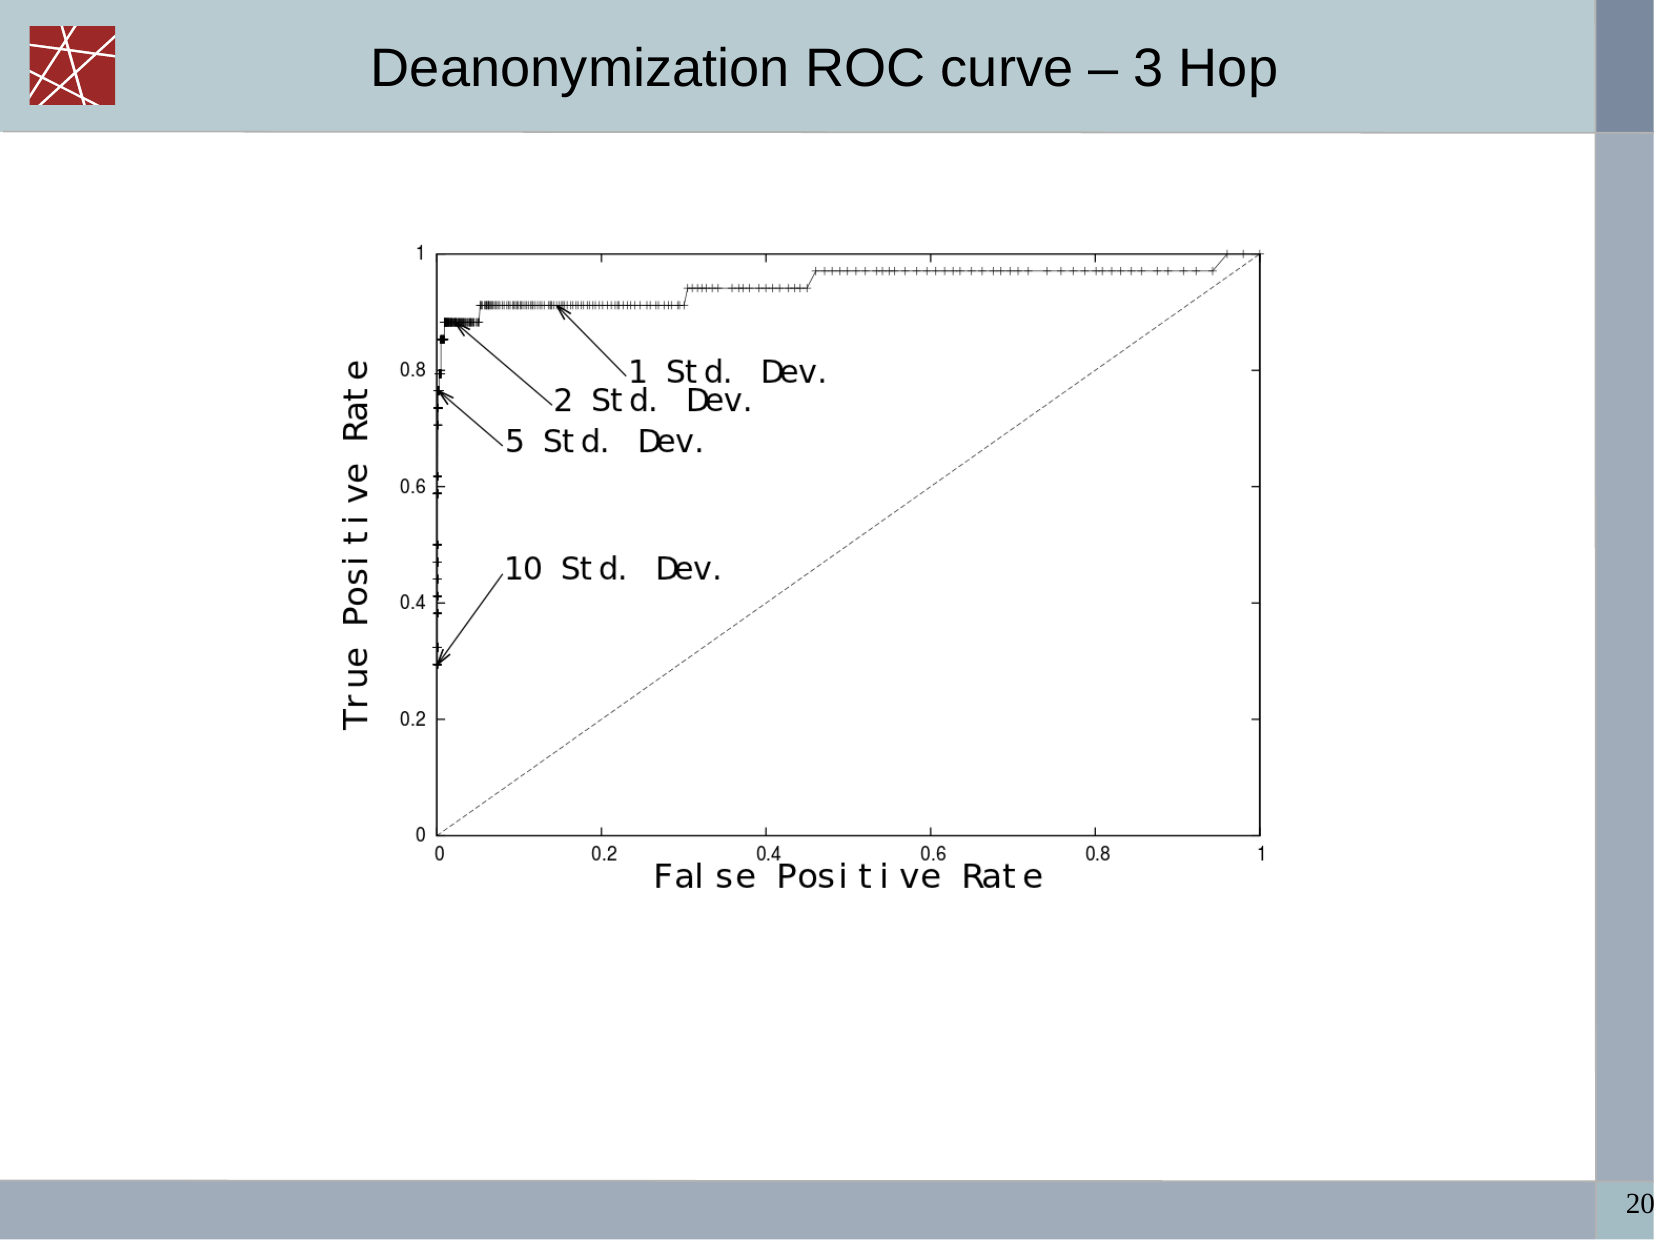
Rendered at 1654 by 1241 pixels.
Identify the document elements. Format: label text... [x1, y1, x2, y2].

title Deanonymization ROC curve – 3 Hop [81, 9, 1570, 126]
picture [281, 166, 1322, 971]
